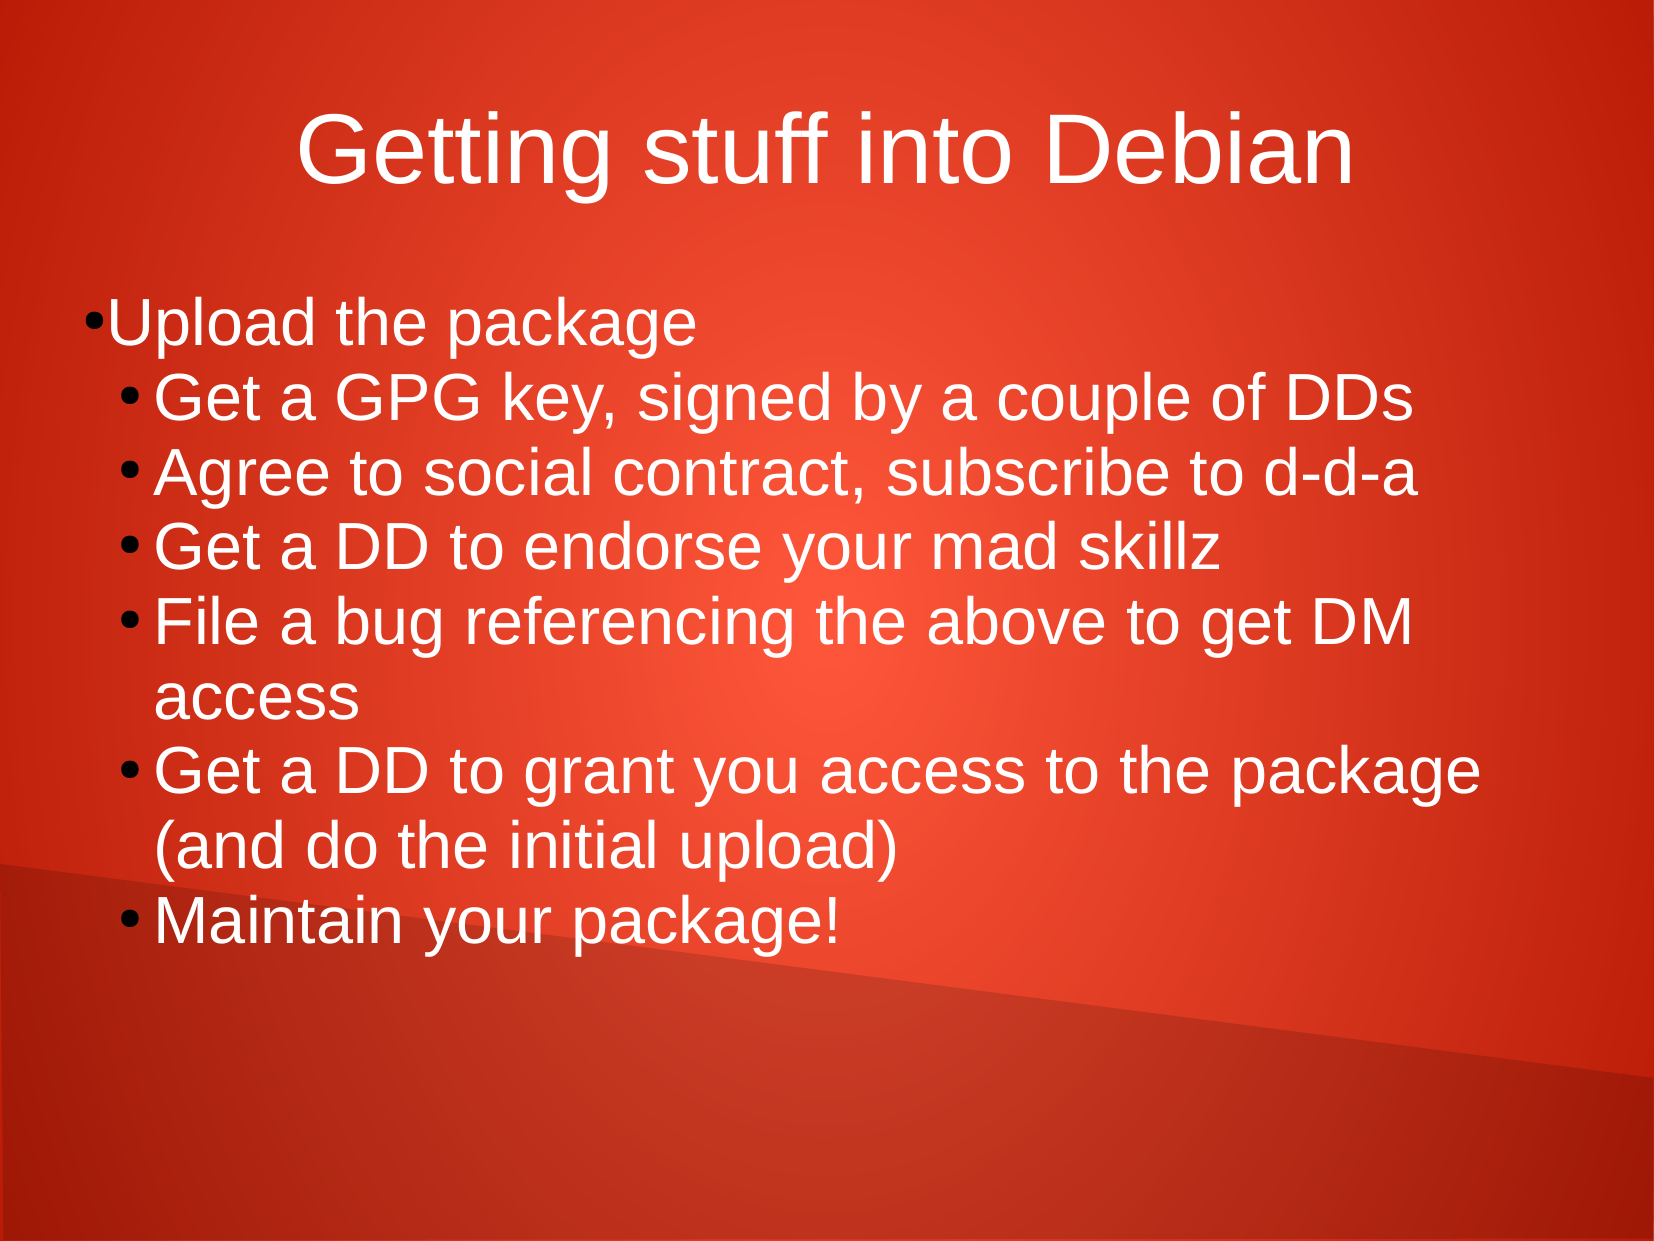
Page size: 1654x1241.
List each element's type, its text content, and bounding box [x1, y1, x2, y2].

subtitle Upload the package Get a GPG key, signed by a couple of DDs Agree to social contract, subscribe to d-d-a Get a DD to endorse your mad skillz File a bug referencing the above to get DM access Get a DD to grant you access to the package (and do the initial upload) Maintain your package! [82, 284, 1571, 1033]
title Getting stuff into Debian [82, 47, 1571, 252]
